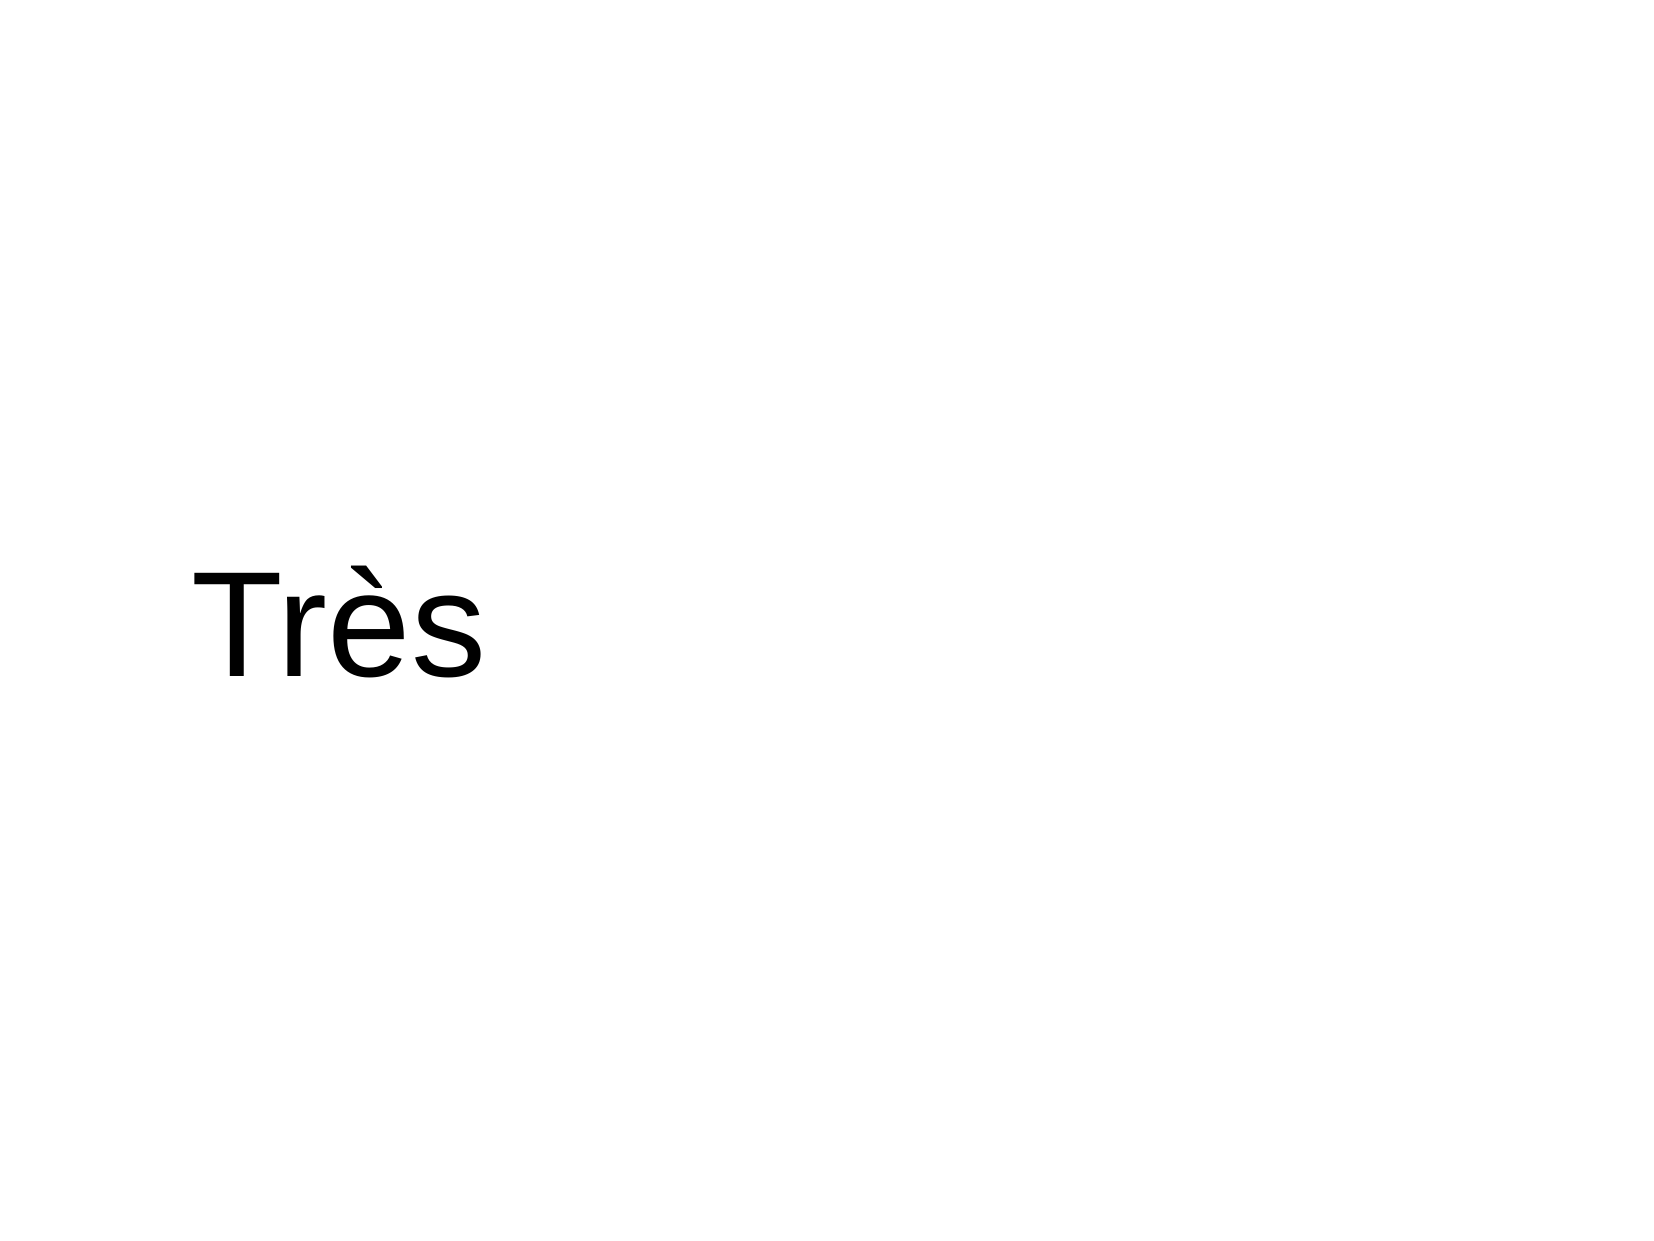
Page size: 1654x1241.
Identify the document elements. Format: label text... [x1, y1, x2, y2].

text_box Très [177, 533, 1279, 798]
